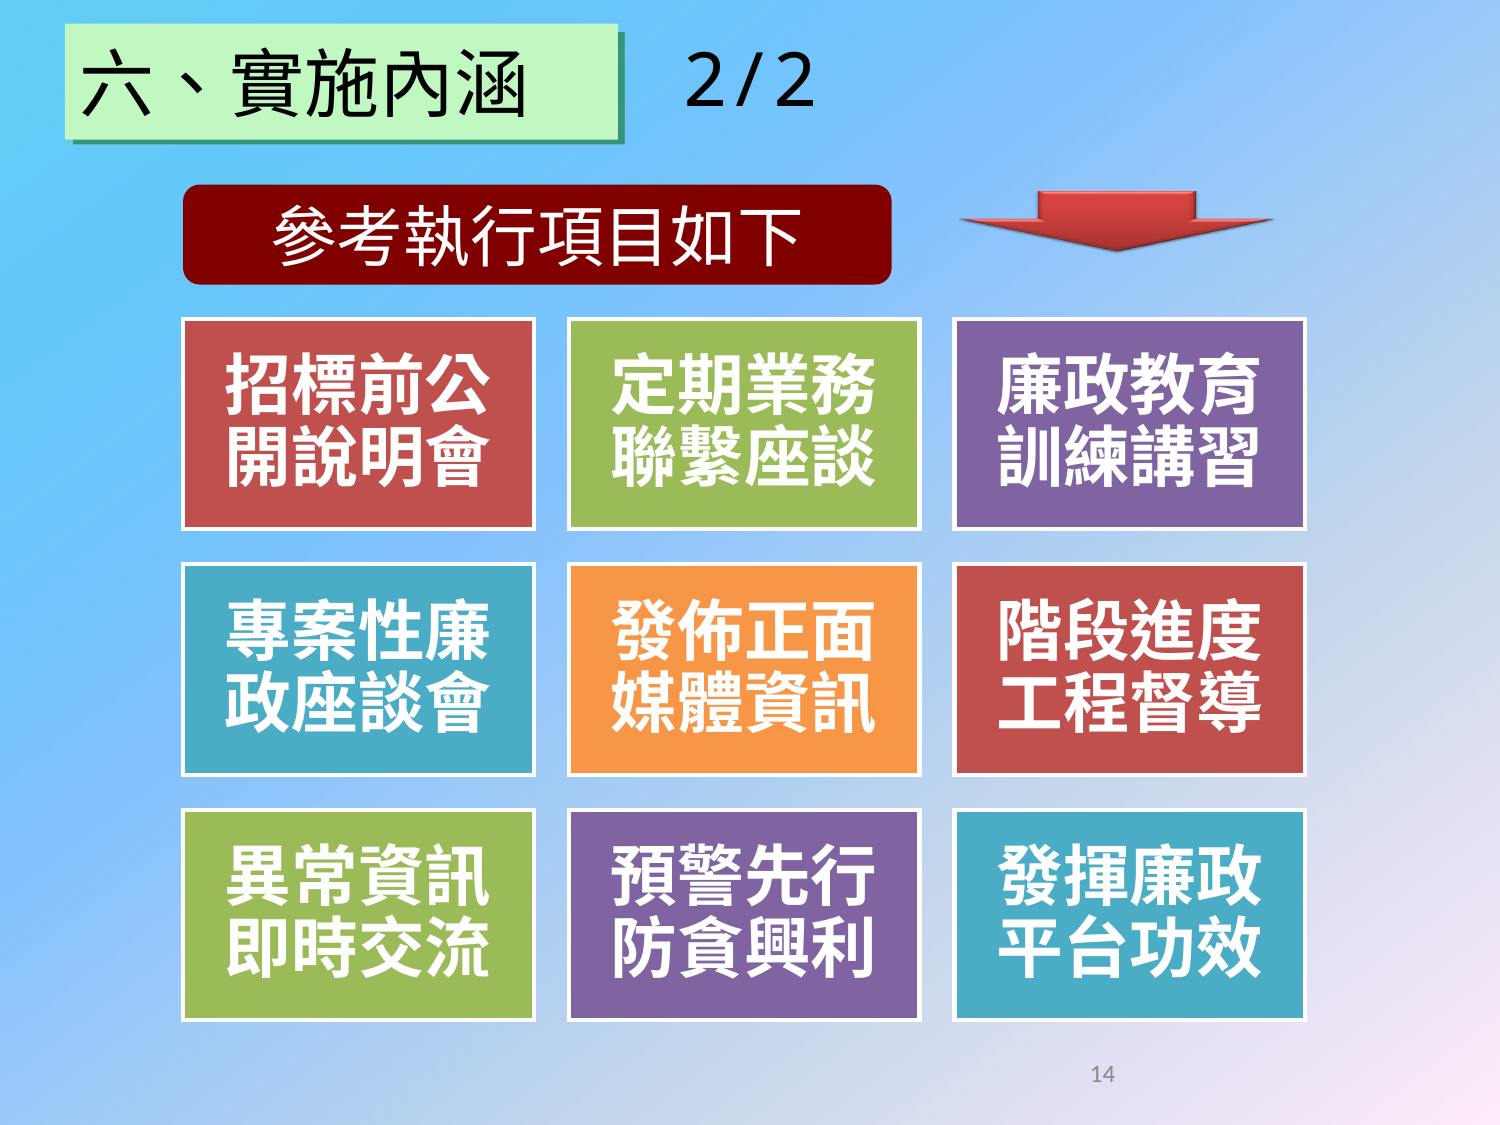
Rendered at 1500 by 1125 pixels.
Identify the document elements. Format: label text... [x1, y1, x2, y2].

text_box 階段進度工程督導 [954, 564, 1306, 775]
text_box [1074, 1042, 1426, 1103]
text_box 參考執行項目如下 [183, 184, 892, 285]
text_box 招標前公開說明會 [183, 318, 534, 530]
text_box 定期業務聯繫座談 [568, 318, 920, 530]
text_box 專案性廉政座談會 [183, 564, 534, 775]
text_box 廉政教育訓練講習 [954, 318, 1306, 530]
text_box 發揮廉政平台功效 [954, 809, 1306, 1021]
text_box 預警先行防貪興利 [568, 809, 920, 1021]
text_box 異常資訊即時交流 [183, 809, 534, 1021]
text_box 六、實施內涵 [64, 23, 618, 140]
text_box 2/2 [667, 24, 832, 129]
text_box 發佈正面媒體資訊 [568, 564, 920, 775]
picture [950, 189, 1285, 256]
